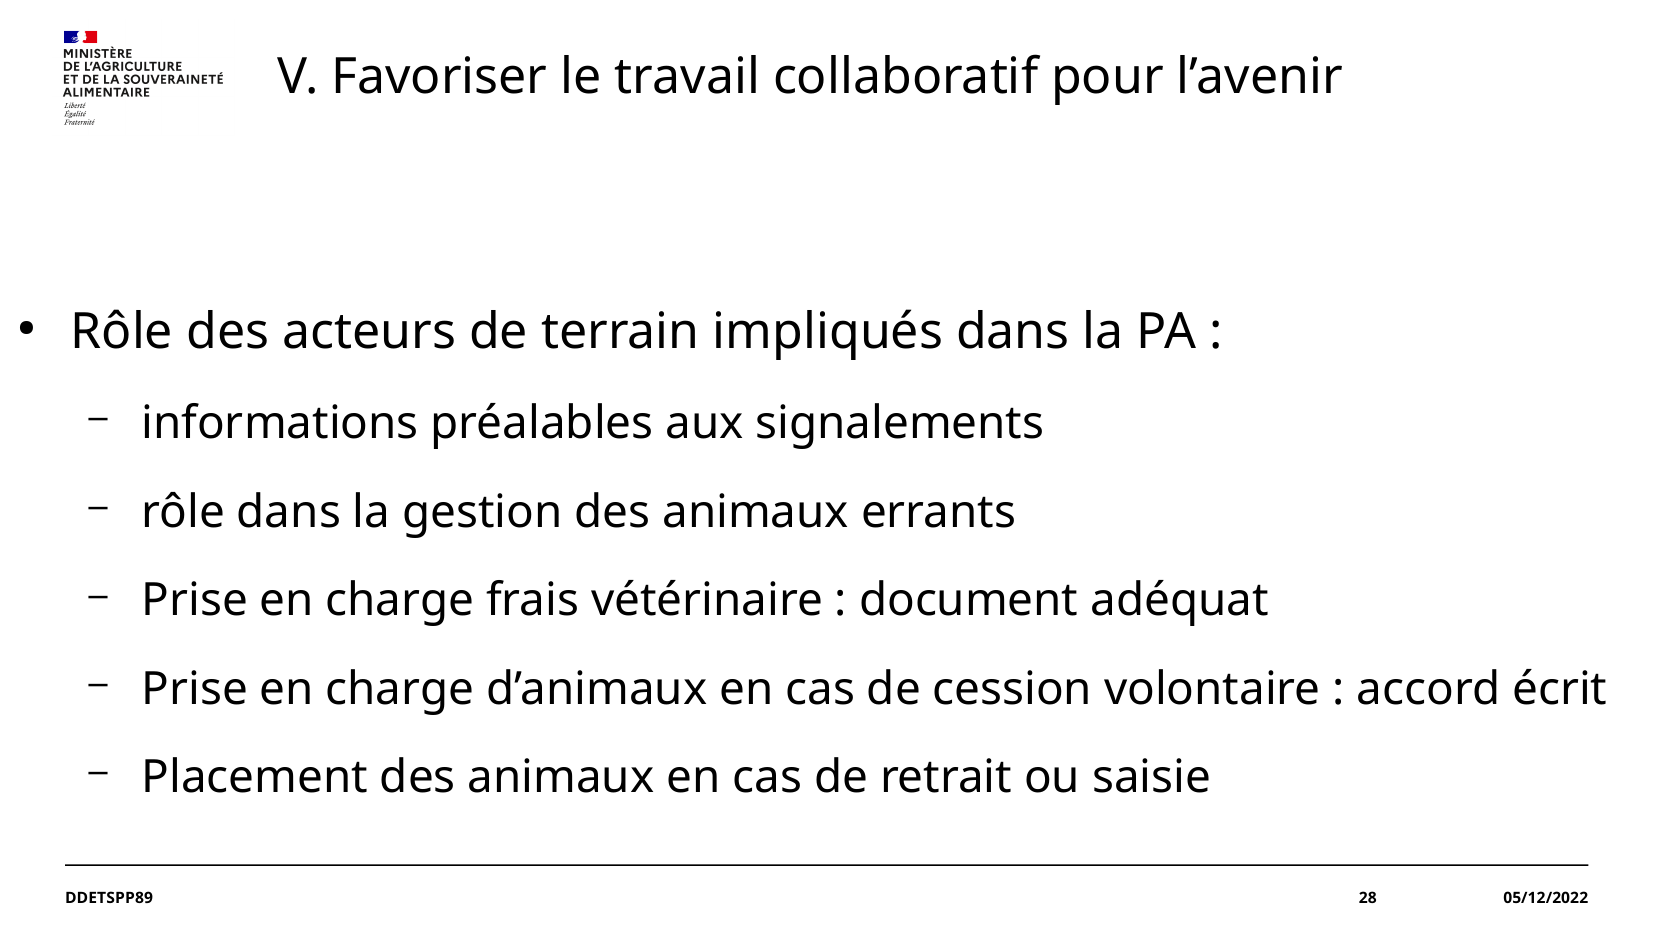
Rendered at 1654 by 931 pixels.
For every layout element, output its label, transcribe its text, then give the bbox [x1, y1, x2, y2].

list Rôle des acteurs de terrain impliqués dans la PA : informations préalables aux signalements rôle dans la gestion des animaux errants Prise en charge frais vétérinaire : document adéquat Prise en charge d’animaux en cas de cession volontaire : accord écrit Placement des animaux en cas de retrait ou saisie [0, 295, 1654, 857]
slide_number 28 [1132, 864, 1377, 931]
slide_number 05/12/2022 [1377, 864, 1589, 931]
title V. Favoriser le travail collaboratif pour l’avenir [206, 0, 1654, 148]
footer DDETSPP89 [65, 864, 1132, 931]
picture [52, 19, 206, 136]
